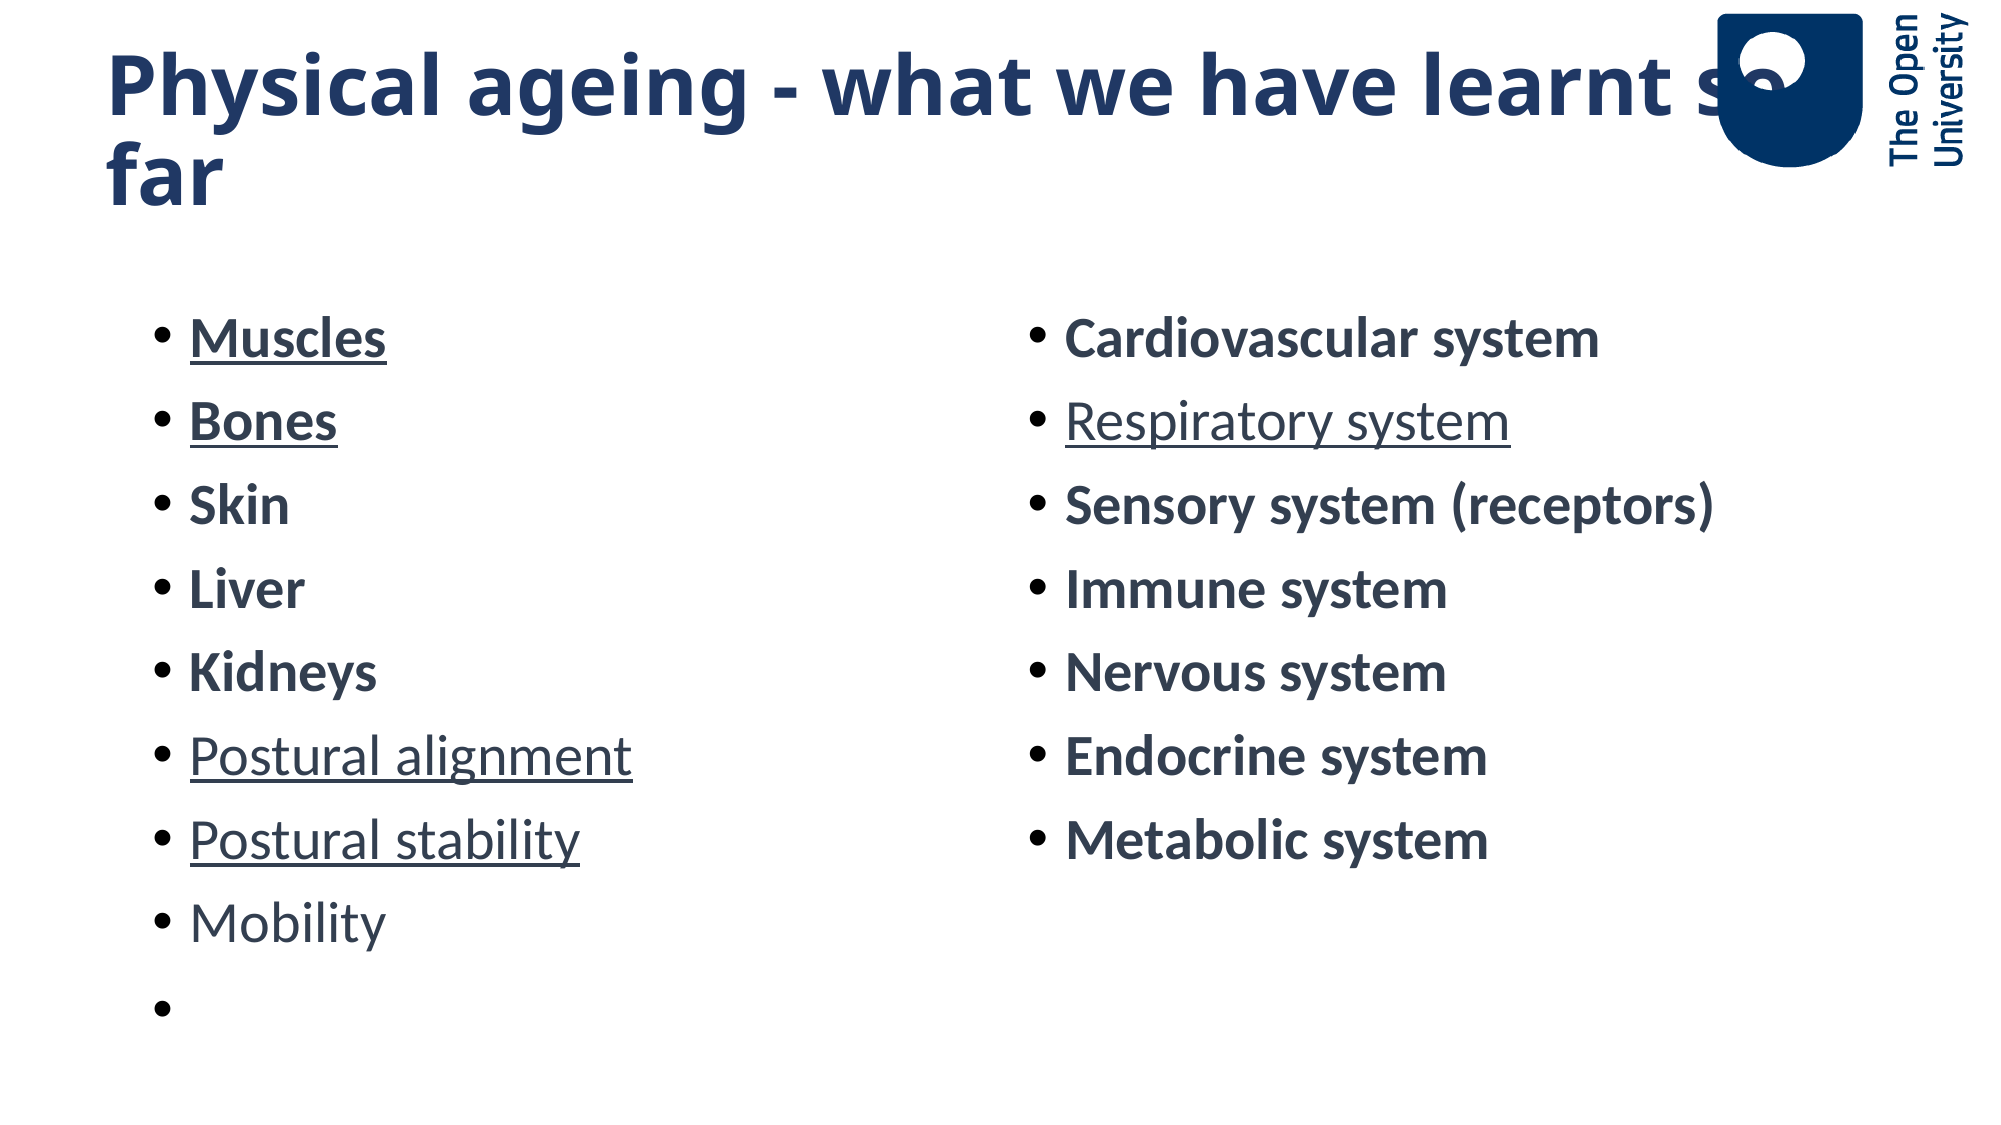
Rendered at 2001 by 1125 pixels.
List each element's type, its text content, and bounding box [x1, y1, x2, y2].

title Physical ageing - what we have learnt so far [90, 24, 1816, 243]
list Cardiovascular system Respiratory system Sensory system (receptors) Immune system Nervous system Endocrine system Metabolic system [1012, 299, 1863, 1014]
list Muscles Bones Skin Liver Kidneys Postural alignment Postural stability Mobility [137, 299, 988, 1014]
picture [1716, 10, 1971, 170]
